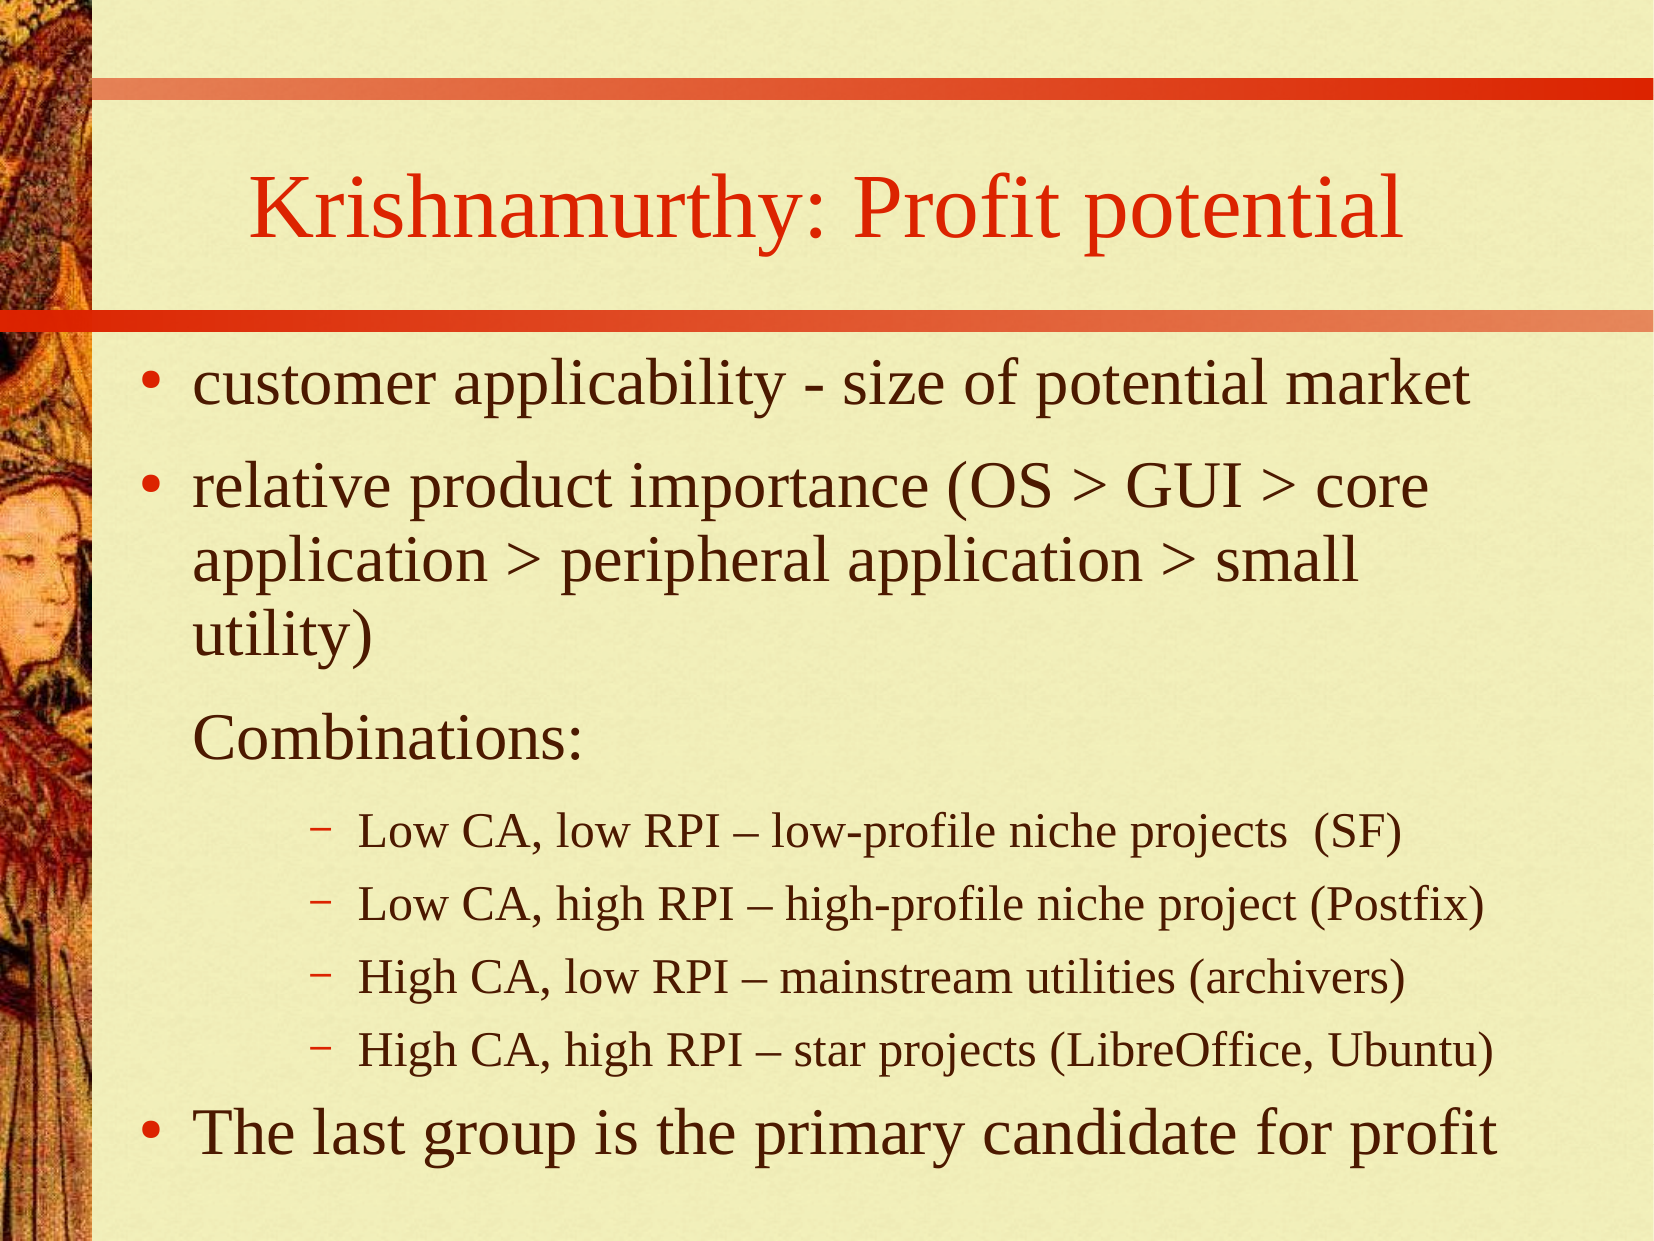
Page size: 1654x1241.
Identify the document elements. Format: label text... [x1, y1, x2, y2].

title Krishnamurthy: Profit potential [121, 110, 1534, 303]
picture [0, 0, 1654, 310]
list customer applicability - size of potential market relative product importance (OS > GUI > core application > peripheral application > small utility) Combinations: Low CA, low RPI – low-profile niche projects (SF) Low CA, high RPI – high-profile niche project (Postfix) High CA, low RPI – mainstream utilities (archivers) High CA, high RPI – star projects (LibreOffice, Ubuntu) The last group is the primary candidate for profit [121, 344, 1534, 1169]
picture [0, 332, 1654, 1241]
